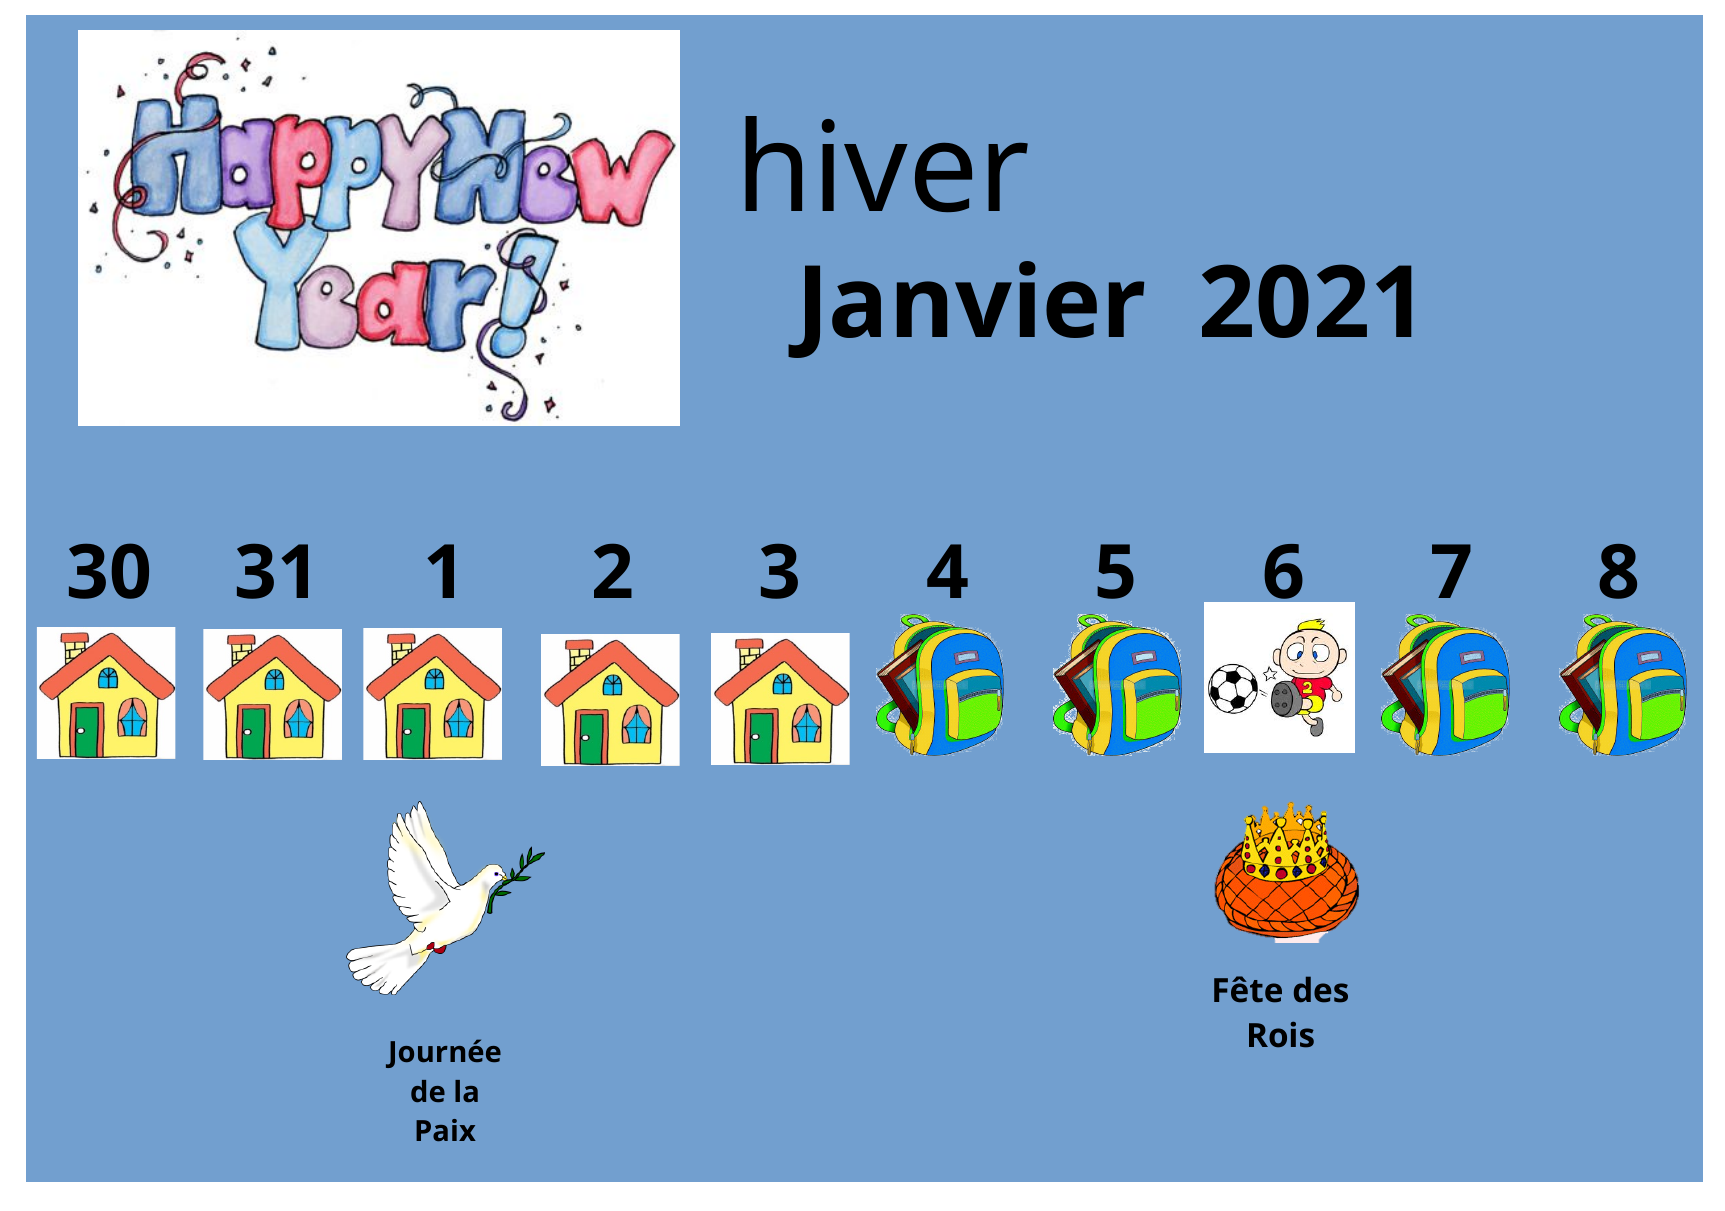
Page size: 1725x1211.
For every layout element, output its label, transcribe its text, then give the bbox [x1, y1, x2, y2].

picture [78, 30, 680, 426]
picture [203, 629, 342, 760]
table_cell [1368, 657, 1535, 815]
picture [541, 634, 680, 766]
table_cell [1535, 815, 1703, 1182]
table_cell 3 [697, 510, 864, 657]
table_cell Journée de la Paix [361, 995, 529, 1182]
table_cell [864, 657, 1032, 815]
table_cell [194, 815, 361, 1182]
table_cell [529, 657, 697, 815]
picture [1213, 796, 1360, 943]
table_header [26, 15, 1703, 223]
table_cell 8 [1535, 510, 1703, 657]
picture [346, 801, 545, 995]
table_cell [1032, 657, 1200, 815]
table_cell [26, 657, 194, 815]
table_cell [529, 815, 697, 1182]
table_cell Janvier 2021 [361, 223, 1703, 510]
table_cell [864, 815, 1032, 1182]
table_cell [361, 657, 529, 801]
table_cell 7 [1368, 510, 1535, 657]
table_cell [1368, 815, 1535, 1182]
table_cell 6 [1200, 510, 1368, 657]
table_cell [1535, 657, 1703, 815]
table_cell [26, 223, 361, 510]
table_cell 31 [194, 510, 361, 657]
table_cell 5 [1032, 510, 1200, 657]
table_cell [697, 815, 864, 1182]
table_cell 2 [529, 510, 697, 657]
text_box hiver [720, 70, 1046, 256]
picture [876, 614, 1004, 756]
table_cell 1 [361, 510, 529, 657]
table_cell [697, 657, 864, 815]
picture [1559, 614, 1687, 756]
picture [1381, 614, 1510, 756]
table_cell [26, 815, 194, 1182]
picture [36, 627, 176, 759]
table_cell 30 [26, 510, 194, 657]
table_cell [1200, 1066, 1368, 1182]
table_cell [1200, 657, 1368, 815]
picture [1053, 614, 1182, 756]
table_cell [1032, 815, 1200, 1182]
table_cell [1200, 815, 1368, 959]
picture [1204, 602, 1355, 753]
picture [363, 628, 502, 760]
table_cell [194, 657, 361, 815]
table_cell 4 [864, 510, 1032, 657]
text_box Fête des Rois [1185, 959, 1376, 1066]
picture [711, 633, 850, 765]
